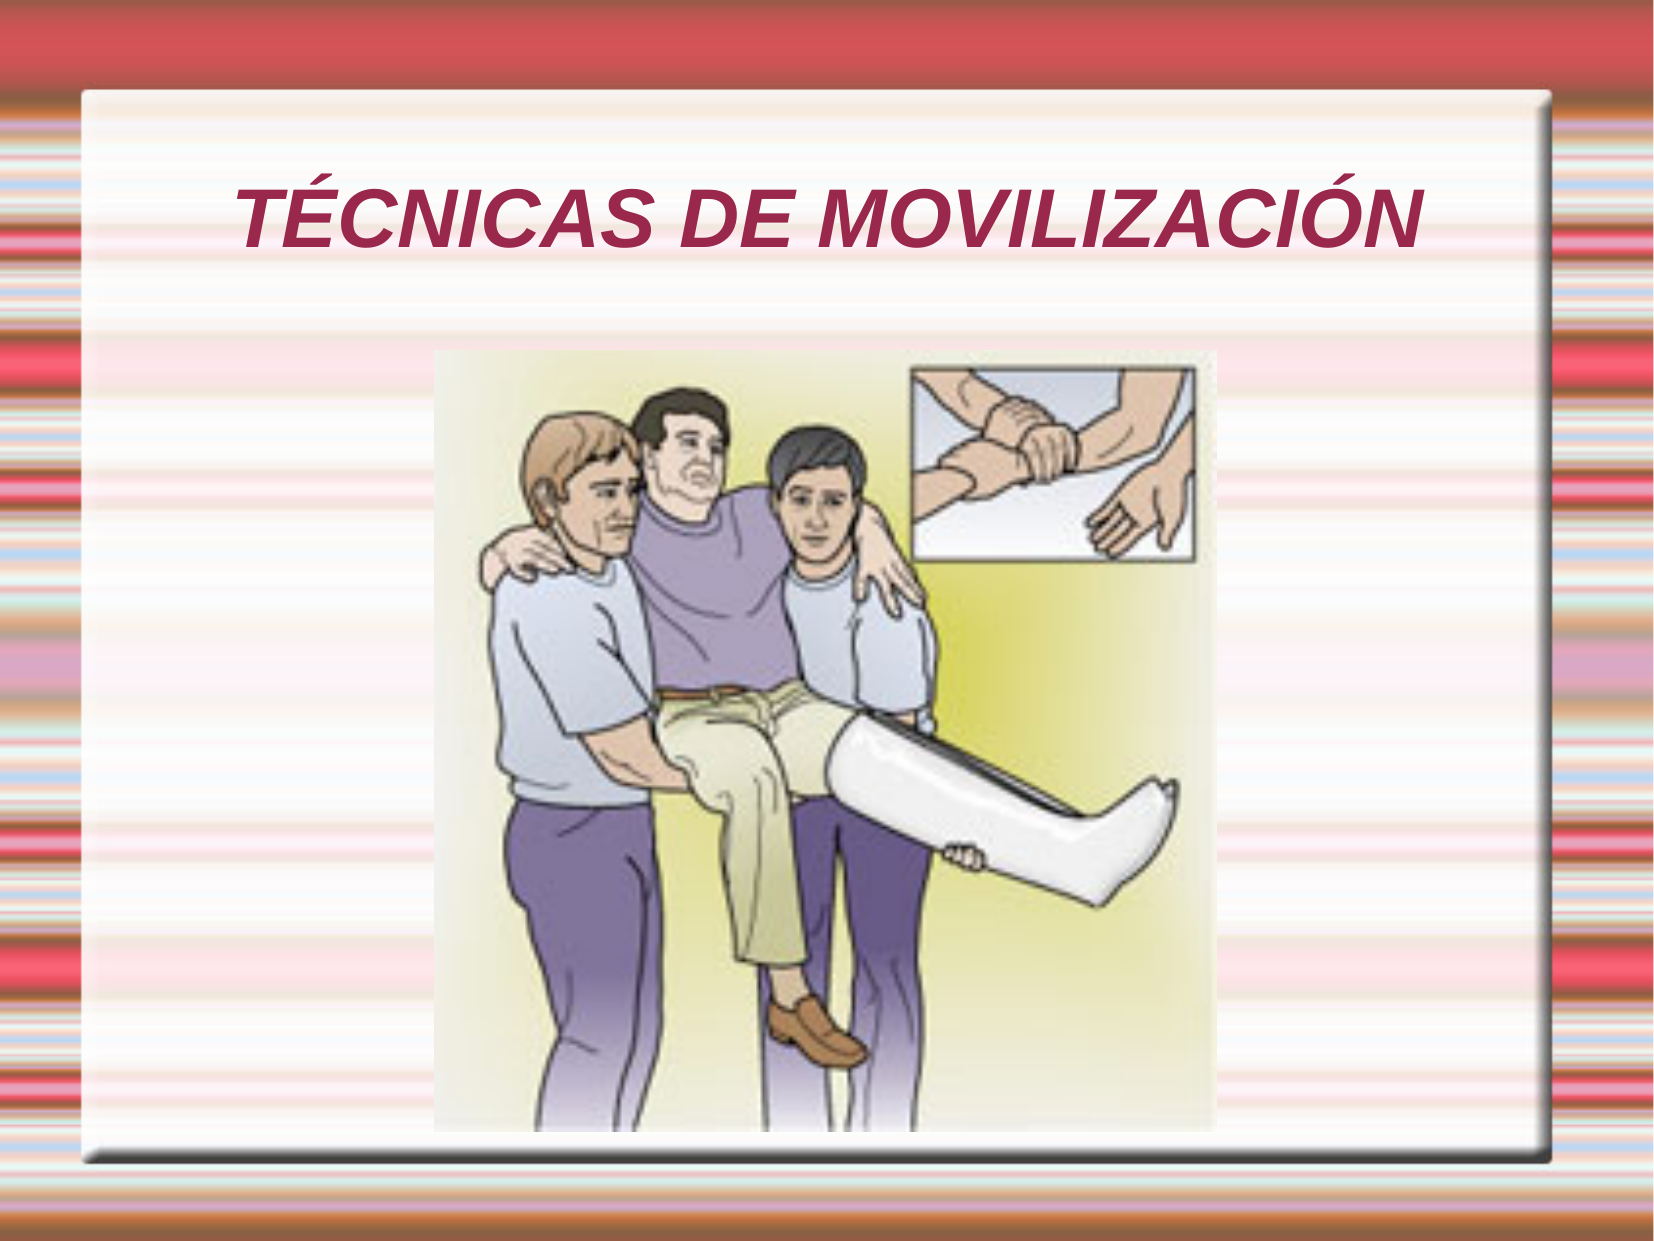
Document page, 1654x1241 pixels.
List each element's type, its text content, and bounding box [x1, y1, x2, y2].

title TÉCNICAS DE MOVILIZACIÓN [121, 114, 1534, 322]
picture [0, 0, 1654, 1241]
